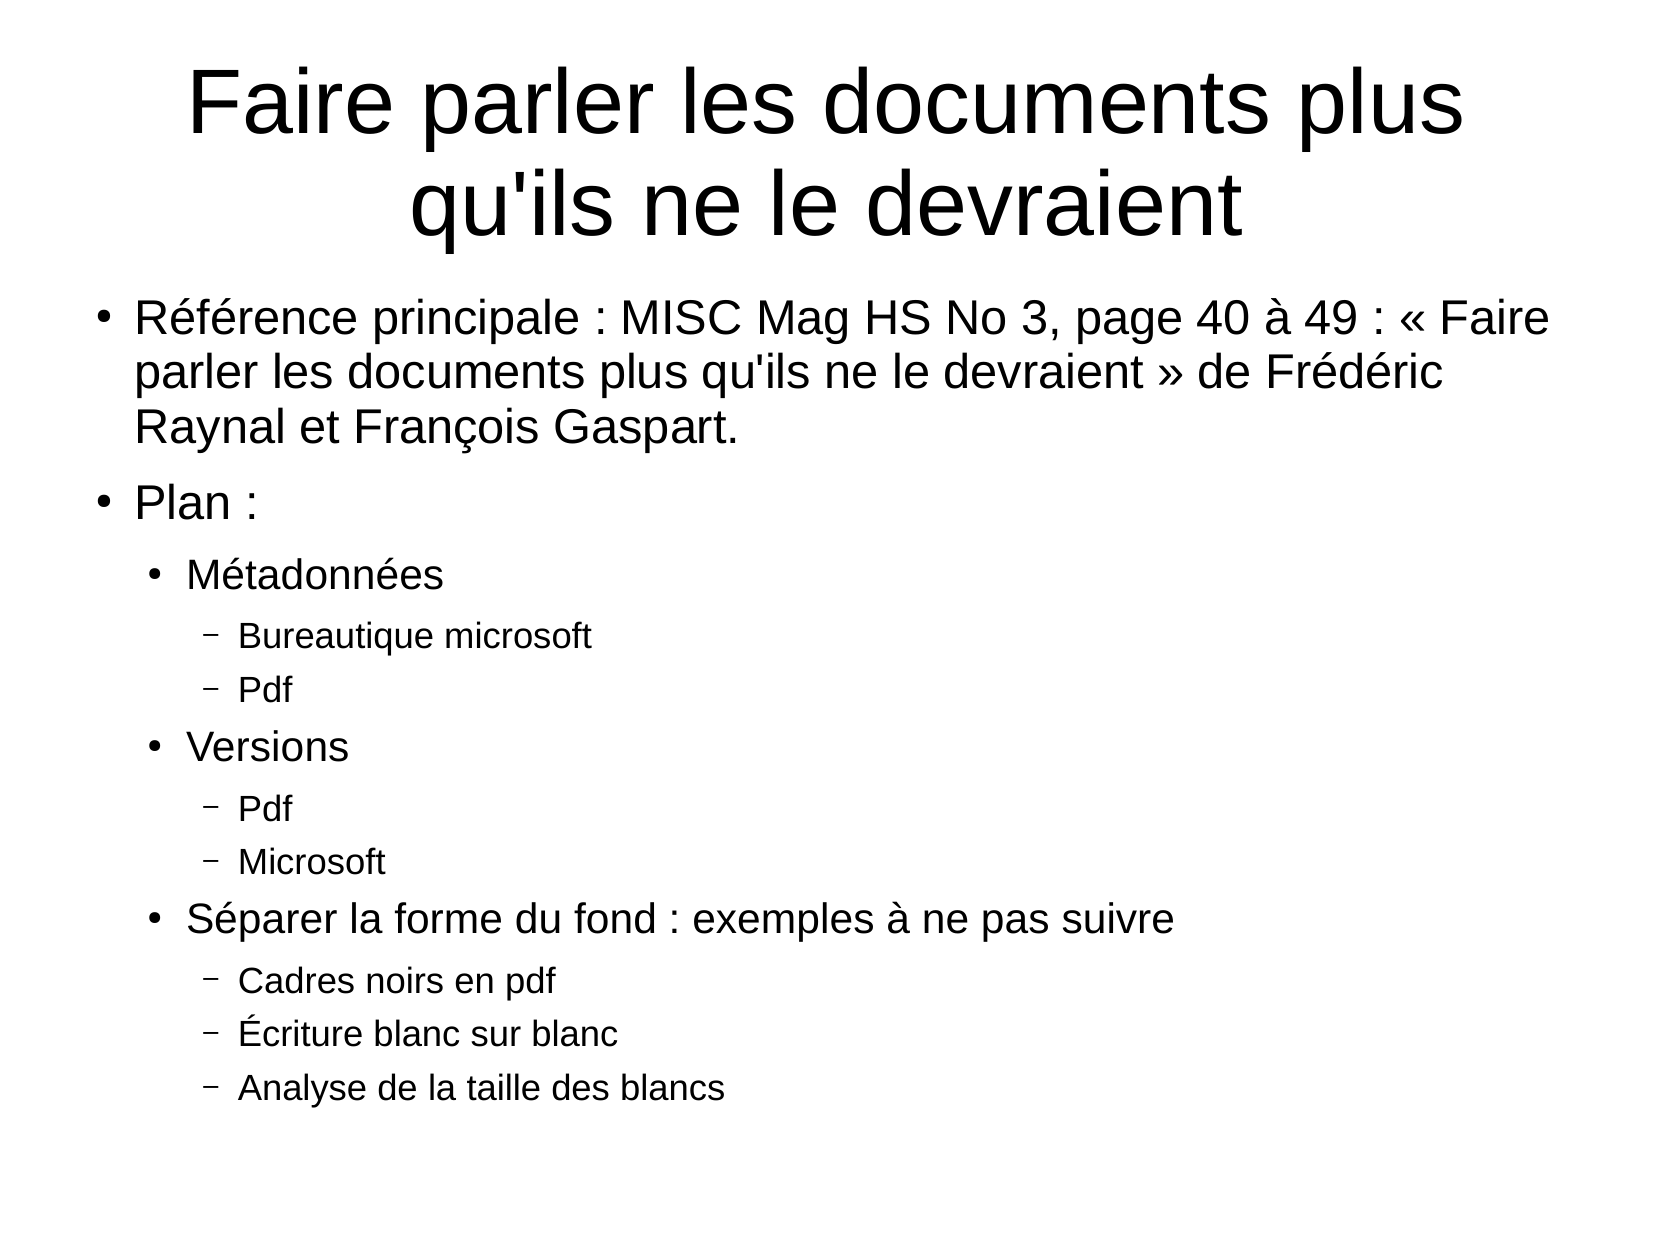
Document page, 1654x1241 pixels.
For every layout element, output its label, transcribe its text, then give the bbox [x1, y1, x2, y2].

title Faire parler les documents plus qu'ils ne le devraient [82, 49, 1571, 257]
list Référence principale : MISC Mag HS No 3, page 40 à 49 : « Faire parler les documents plus qu'ils ne le devraient » de Frédéric Raynal et François Gaspart. Plan : Métadonnées Bureautique microsoft Pdf Versions Pdf Microsoft Séparer la forme du fond : exemples à ne pas suivre Cadres noirs en pdf Écriture blanc sur blanc Analyse de la taille des blancs [82, 290, 1571, 1109]
